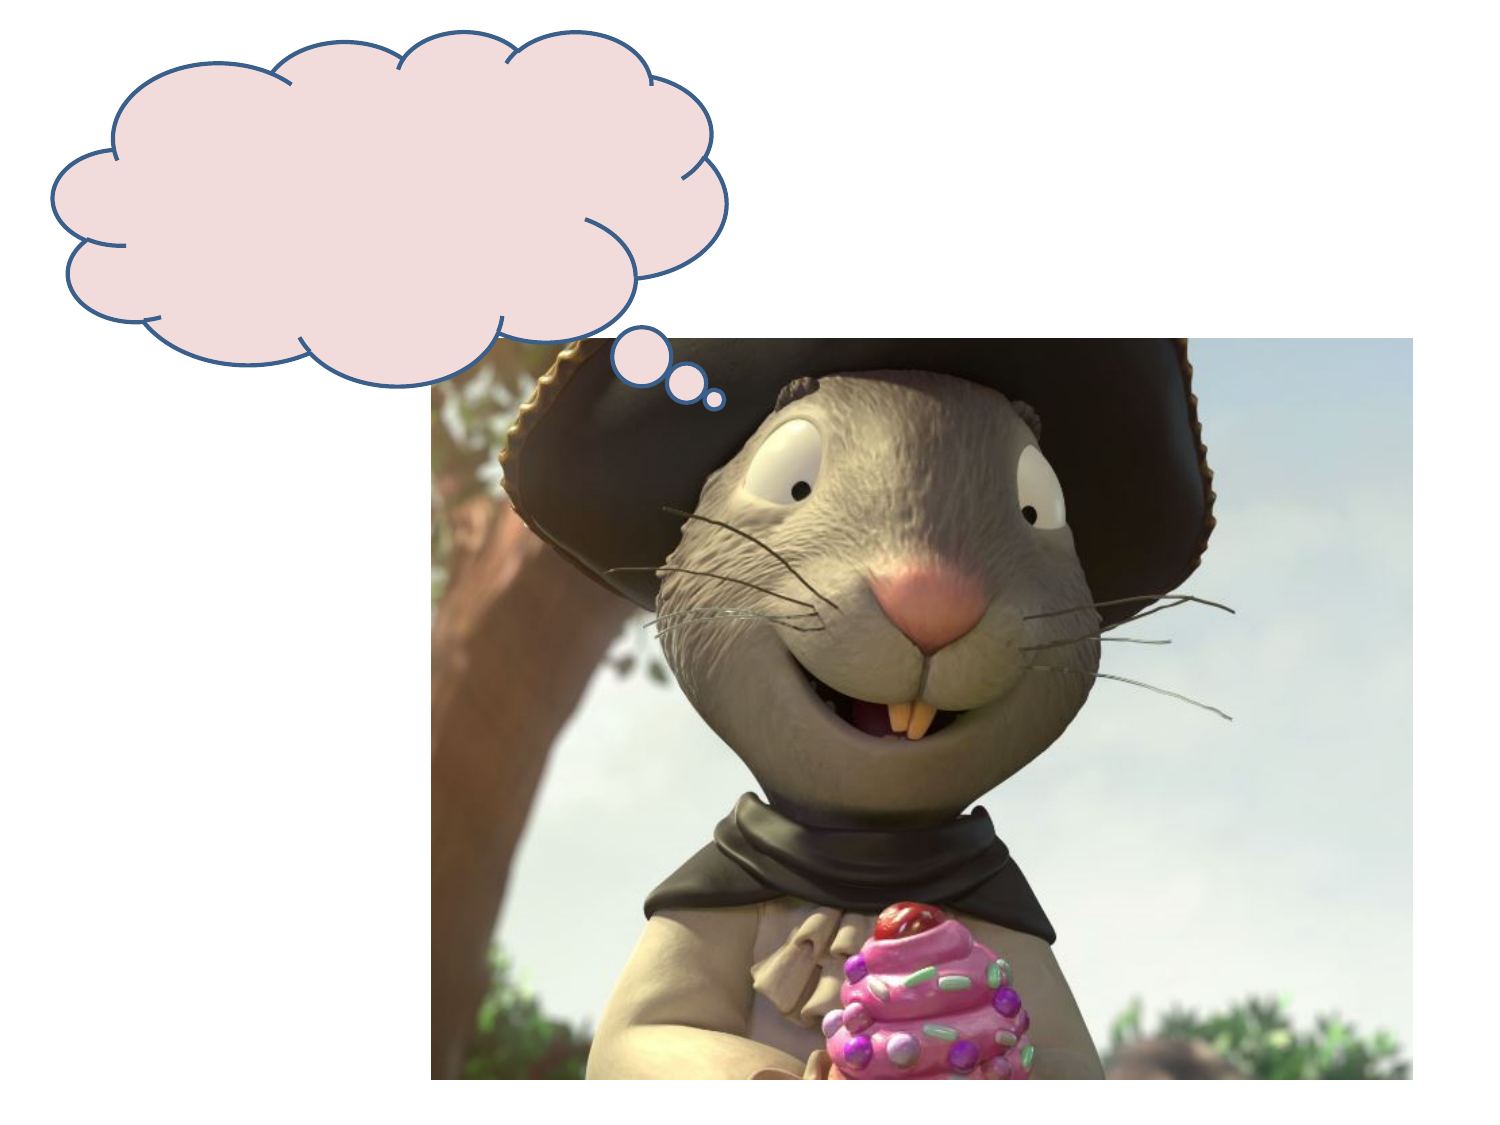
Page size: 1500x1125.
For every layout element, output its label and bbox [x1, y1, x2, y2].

text_box [704, 389, 725, 410]
picture [431, 338, 1413, 1080]
text_box [612, 327, 672, 387]
text_box [52, 32, 727, 387]
text_box [666, 363, 707, 403]
